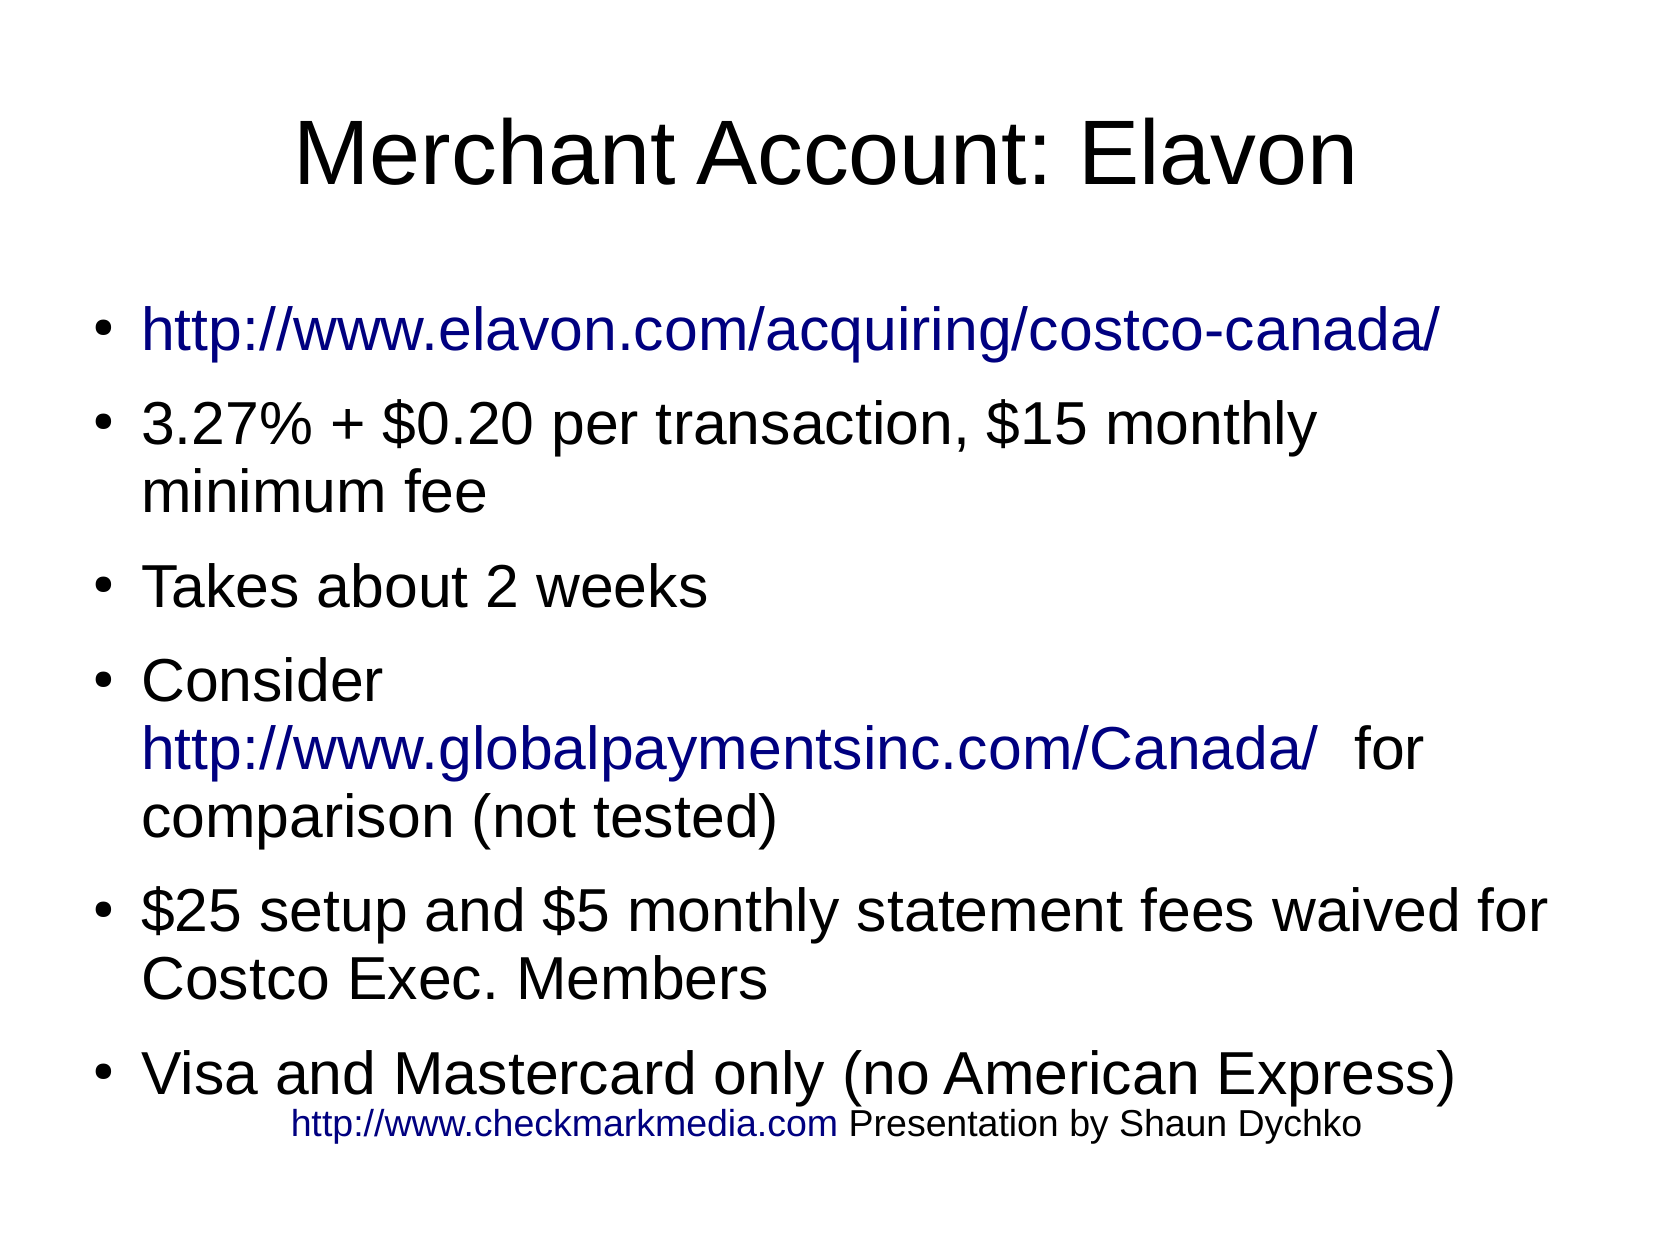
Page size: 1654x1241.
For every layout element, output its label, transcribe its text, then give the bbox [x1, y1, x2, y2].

list http://www.elavon.com/acquiring/costco-canada/ 3.27% + $0.20 per transaction, $15 monthly minimum fee Takes about 2 weeks Consider http://www.globalpaymentsinc.com/Canada/ for comparison (not tested) $25 setup and $5 monthly statement fees waived for Costco Exec. Members Visa and Mastercard only (no American Express) [76, 295, 1565, 1114]
text_box http://www.checkmarkmedia.com Presentation by Shaun Dychko [88, 1094, 1565, 1152]
title Merchant Account: Elavon [82, 56, 1571, 250]
